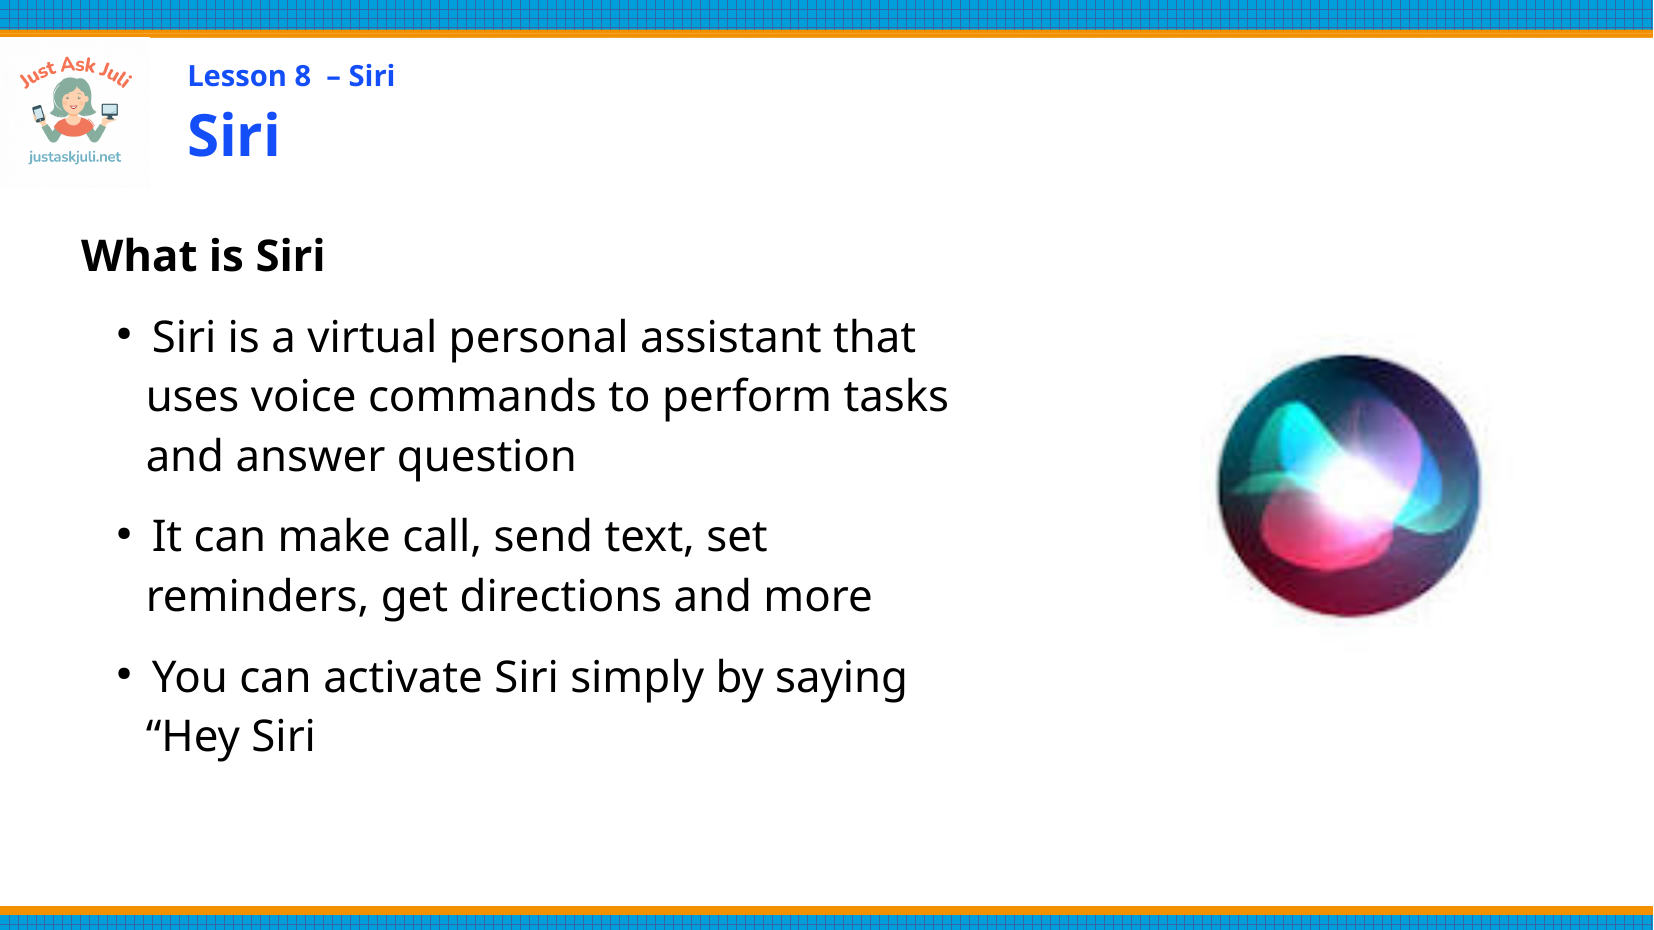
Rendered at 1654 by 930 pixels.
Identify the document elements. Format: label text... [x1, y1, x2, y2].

text_box What is Siri Siri is a virtual personal assistant that uses voice commands to perform tasks and answer question It can make call, send text, set reminders, get directions and more You can activate Siri simply by saying “Hey Siri [74, 224, 975, 765]
picture [1199, 262, 1528, 713]
picture [0, 37, 150, 188]
text_box Lesson 8 – Siri Siri [187, 37, 1238, 192]
